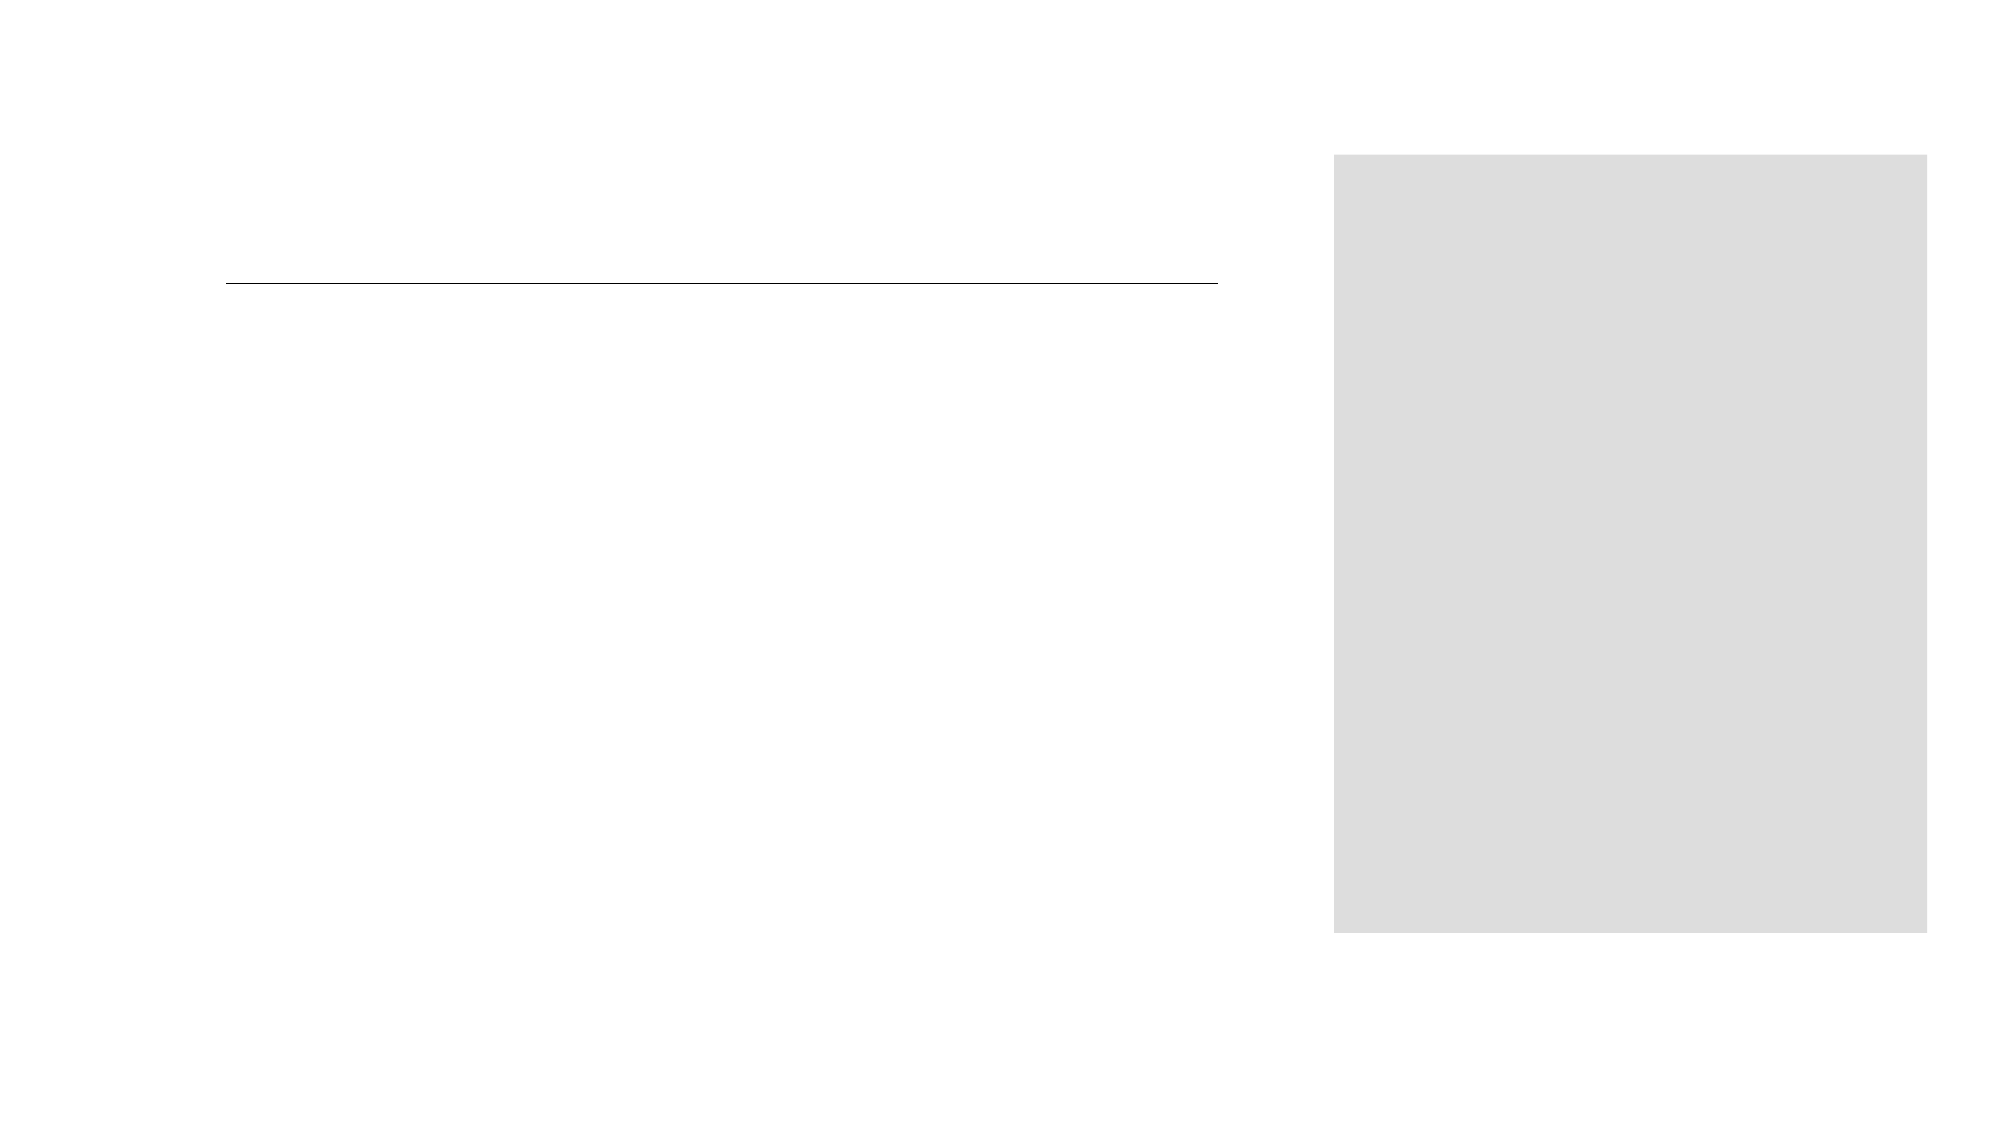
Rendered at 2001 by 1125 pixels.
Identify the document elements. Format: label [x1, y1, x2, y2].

text_box [1334, 154, 1928, 933]
